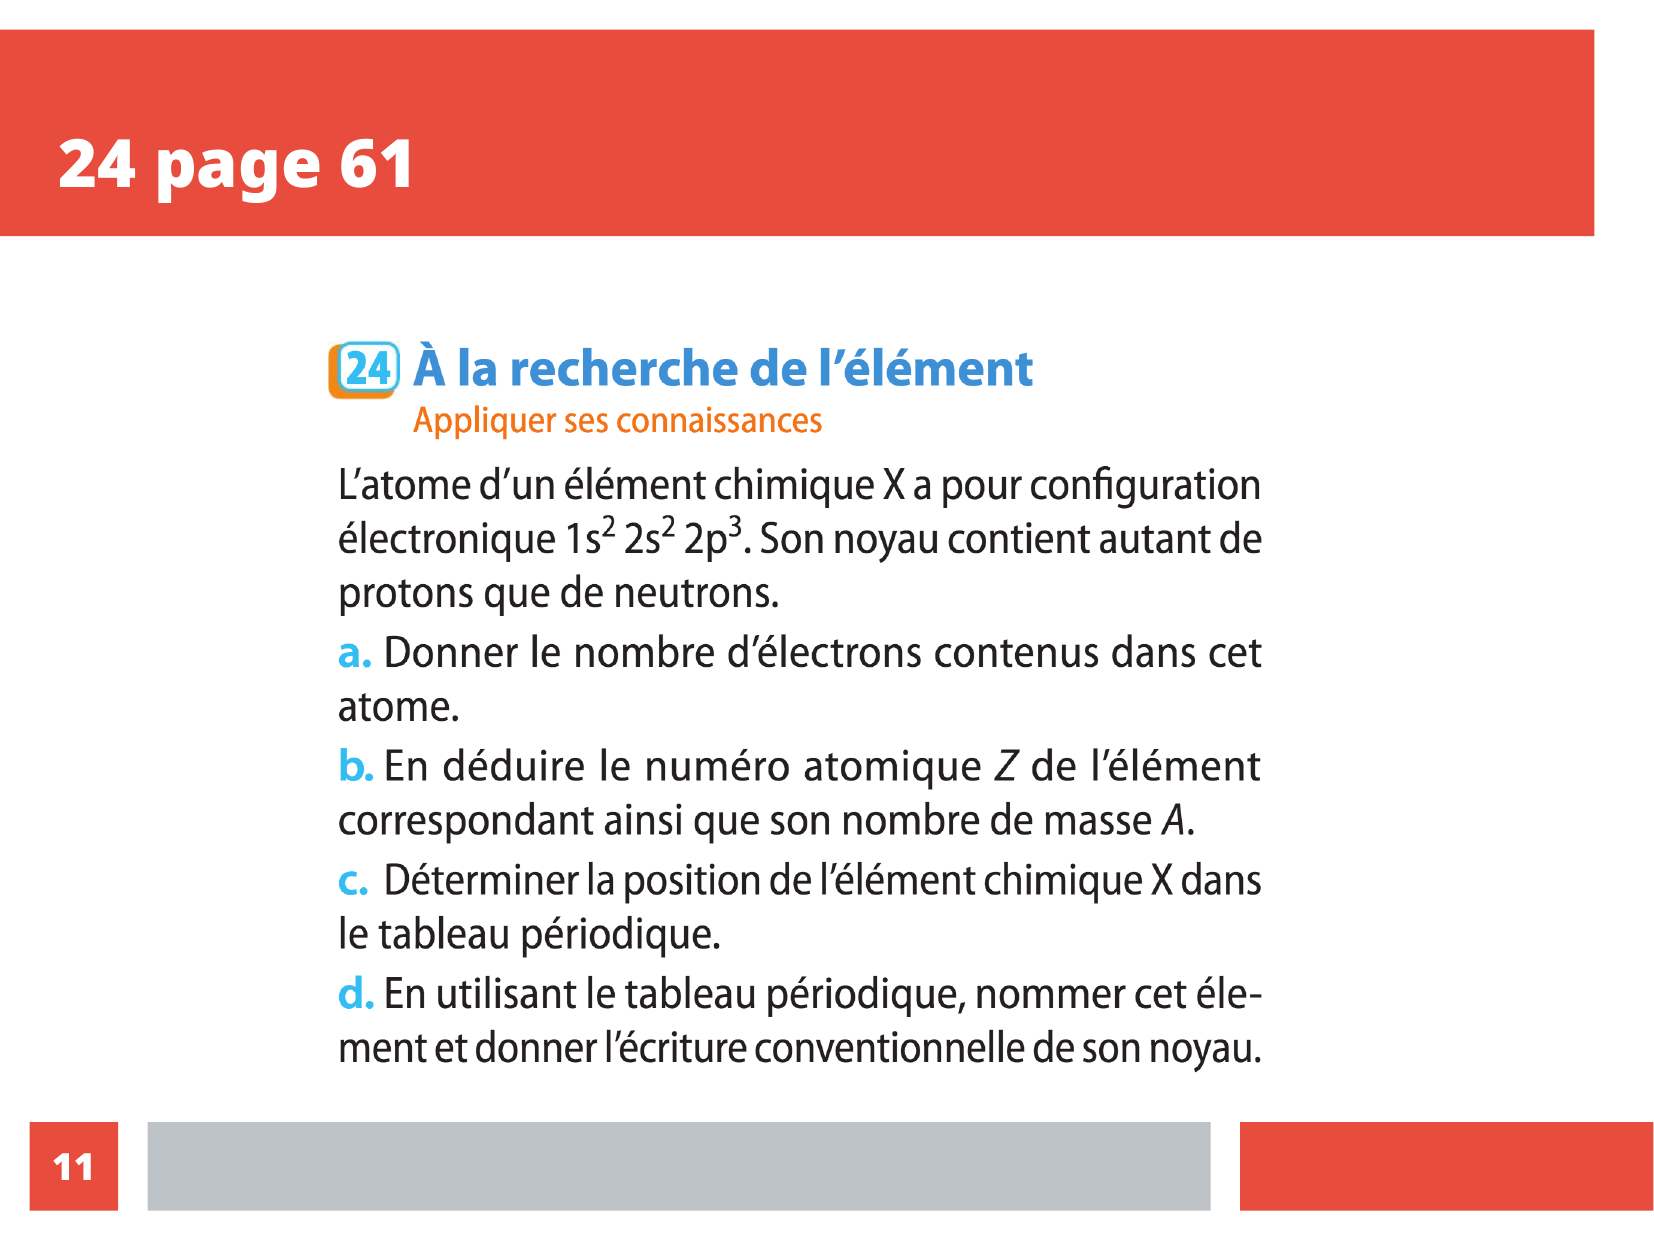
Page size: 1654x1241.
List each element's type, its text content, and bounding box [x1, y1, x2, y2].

picture [321, 324, 1303, 1093]
title 24 page 61 [59, 59, 1595, 207]
